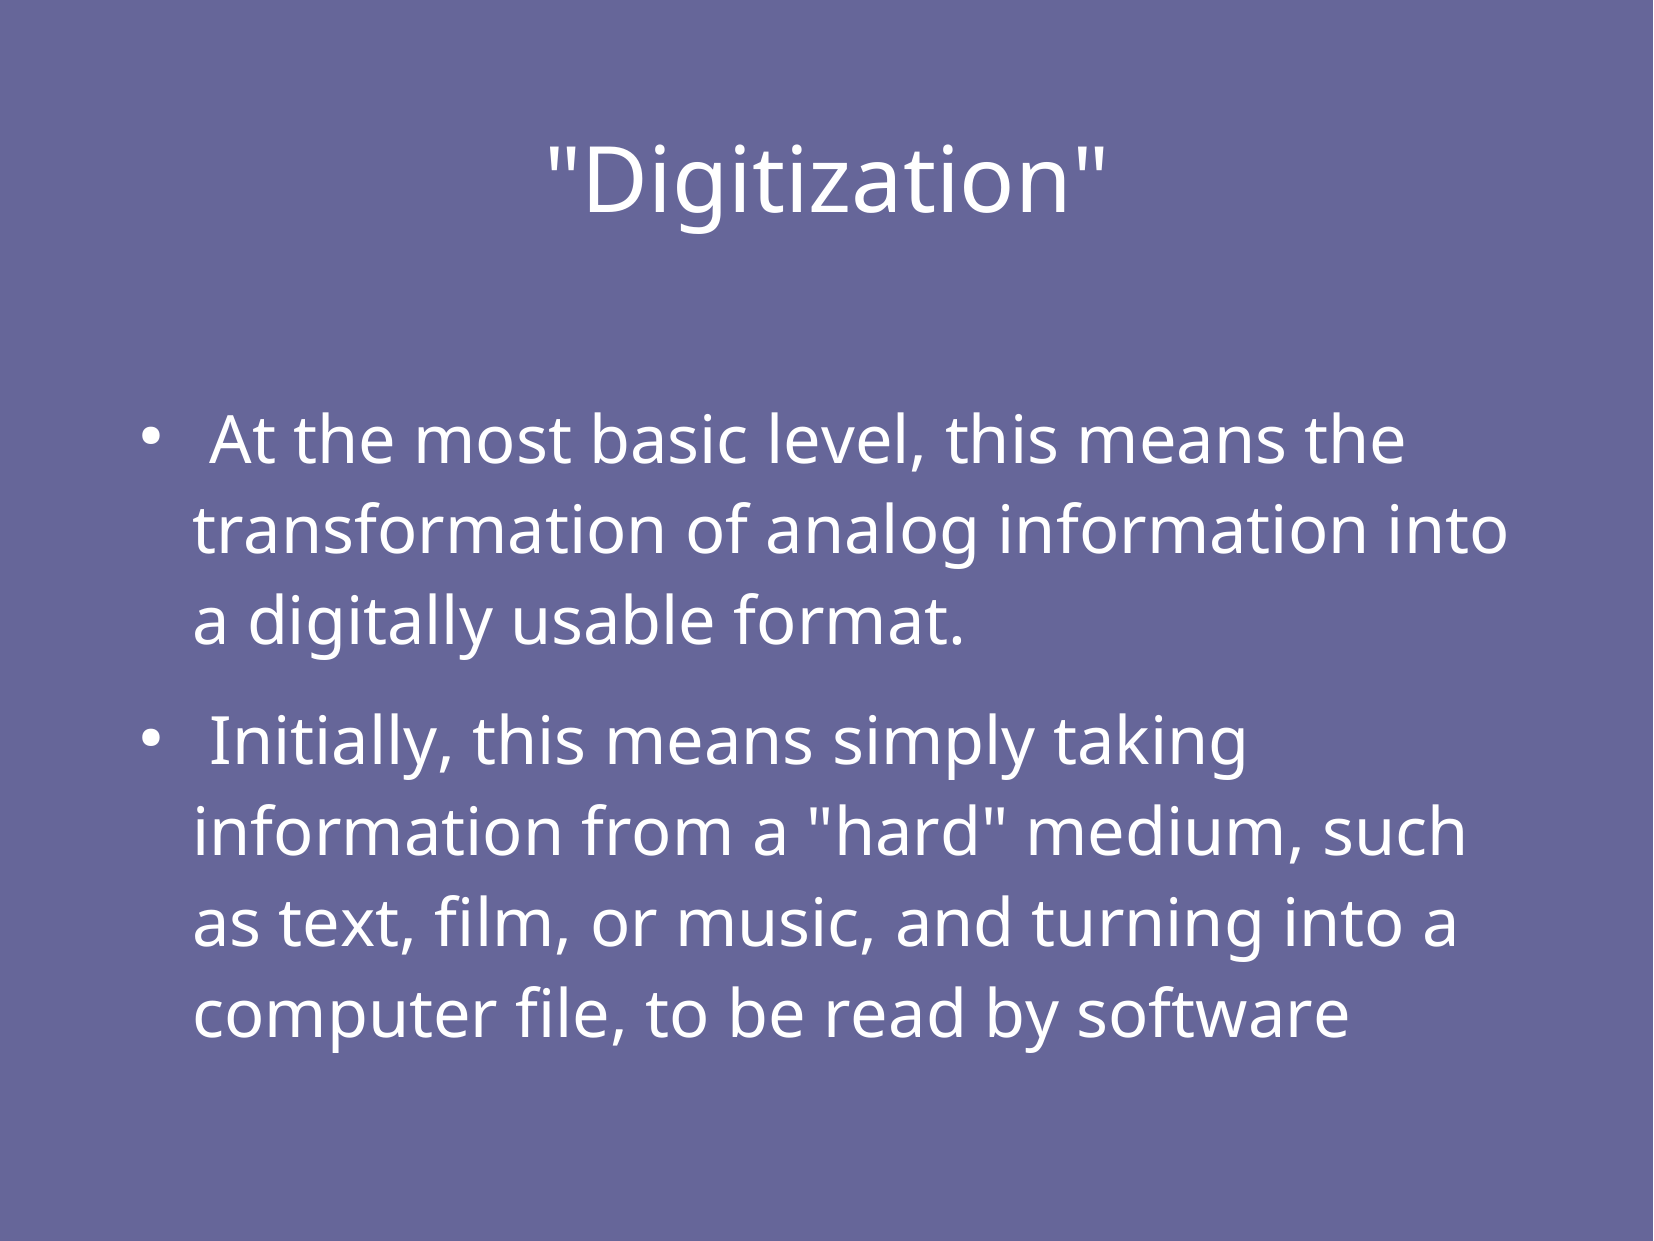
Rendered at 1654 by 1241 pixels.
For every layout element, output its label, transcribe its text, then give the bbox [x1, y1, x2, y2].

title "Digitization" [121, 73, 1534, 281]
list At the most basic level, this means the transformation of analog information into a digitally usable format. Initially, this means simply taking information from a "hard" medium, such as text, film, or music, and turning into a computer file, to be read by software [121, 391, 1533, 1174]
